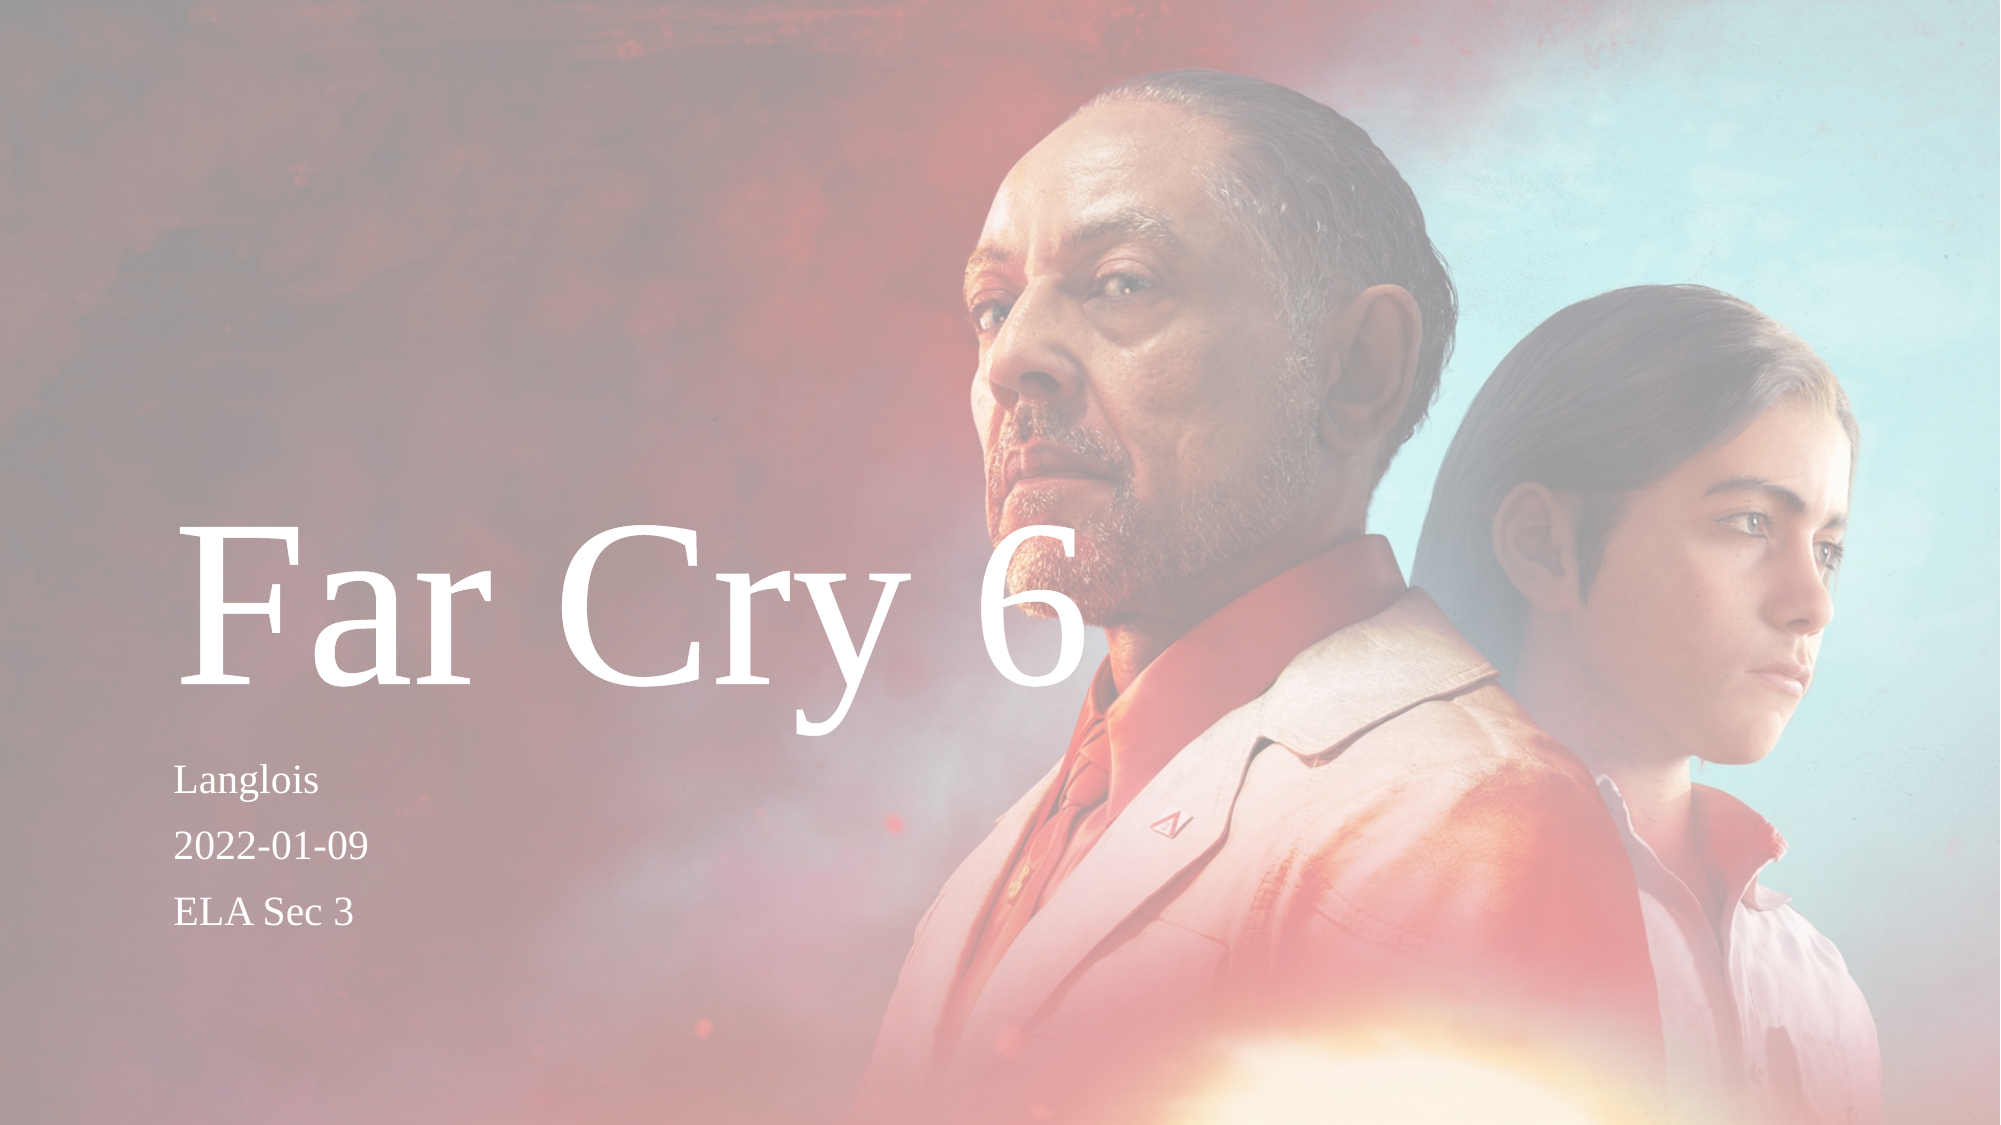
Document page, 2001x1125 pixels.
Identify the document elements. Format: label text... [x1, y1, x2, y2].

picture [0, 0, 2000, 1125]
title Far Cry 6 [158, 158, 1842, 744]
subtitle Langlois 2022-01-09 ELA Sec 3 [158, 750, 1913, 1125]
